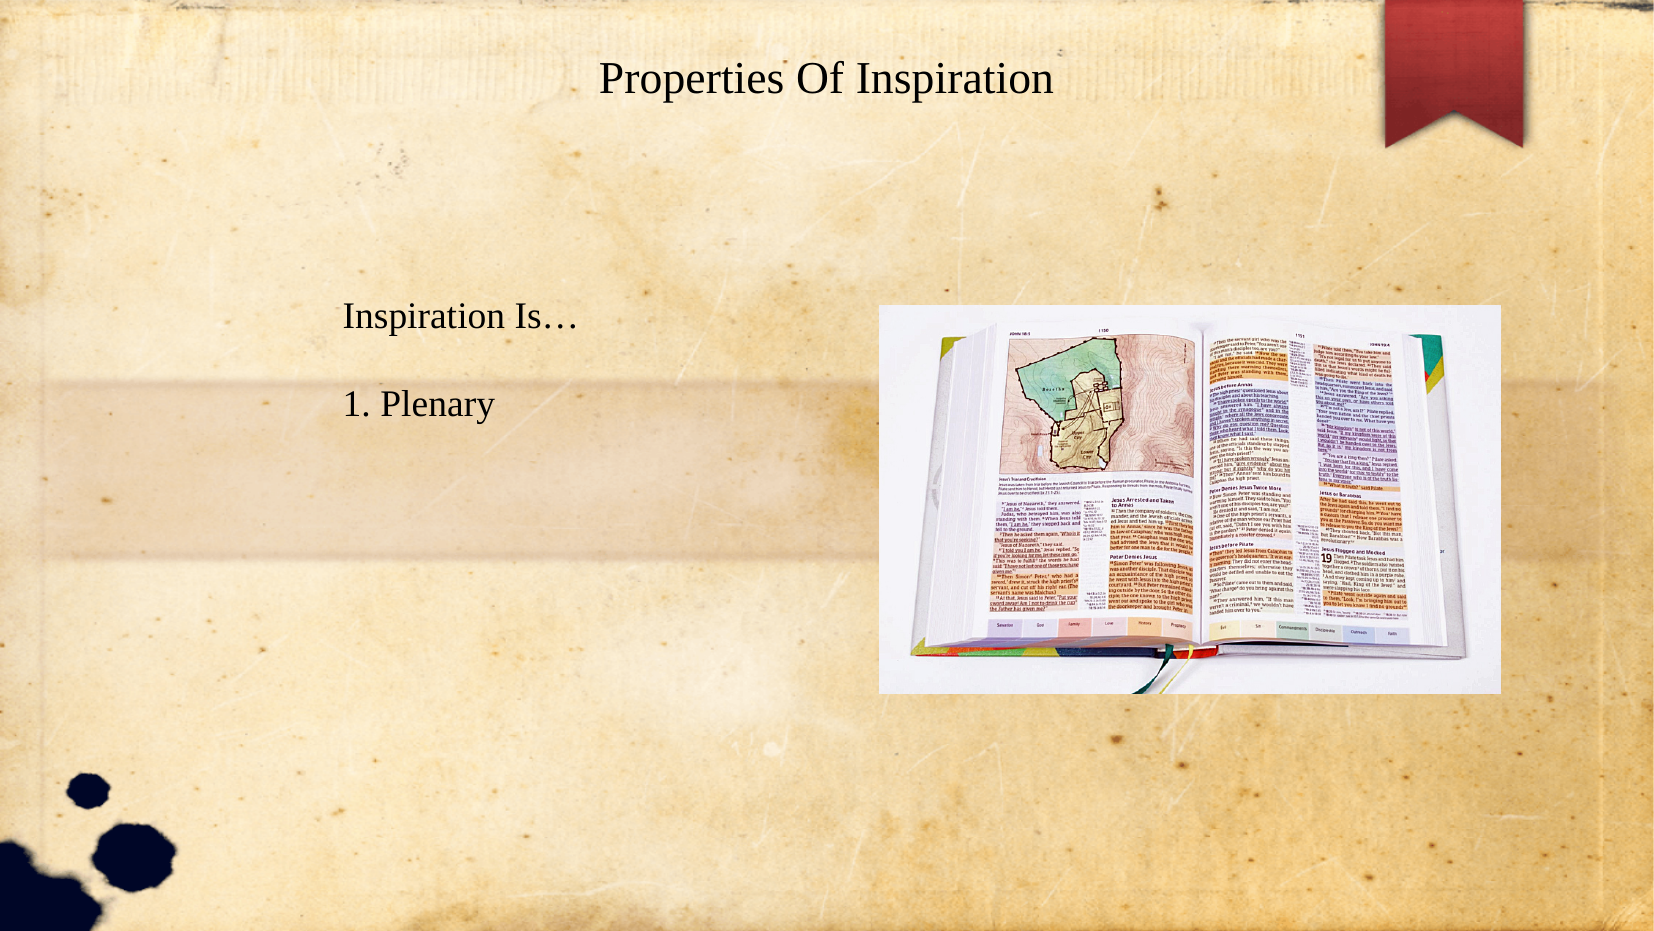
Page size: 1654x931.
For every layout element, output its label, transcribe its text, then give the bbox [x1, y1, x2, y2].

picture [0, 0, 1654, 931]
title Properties Of Inspiration [82, 0, 1571, 156]
list Inspiration Is… 1. Plenary [271, 295, 1382, 835]
